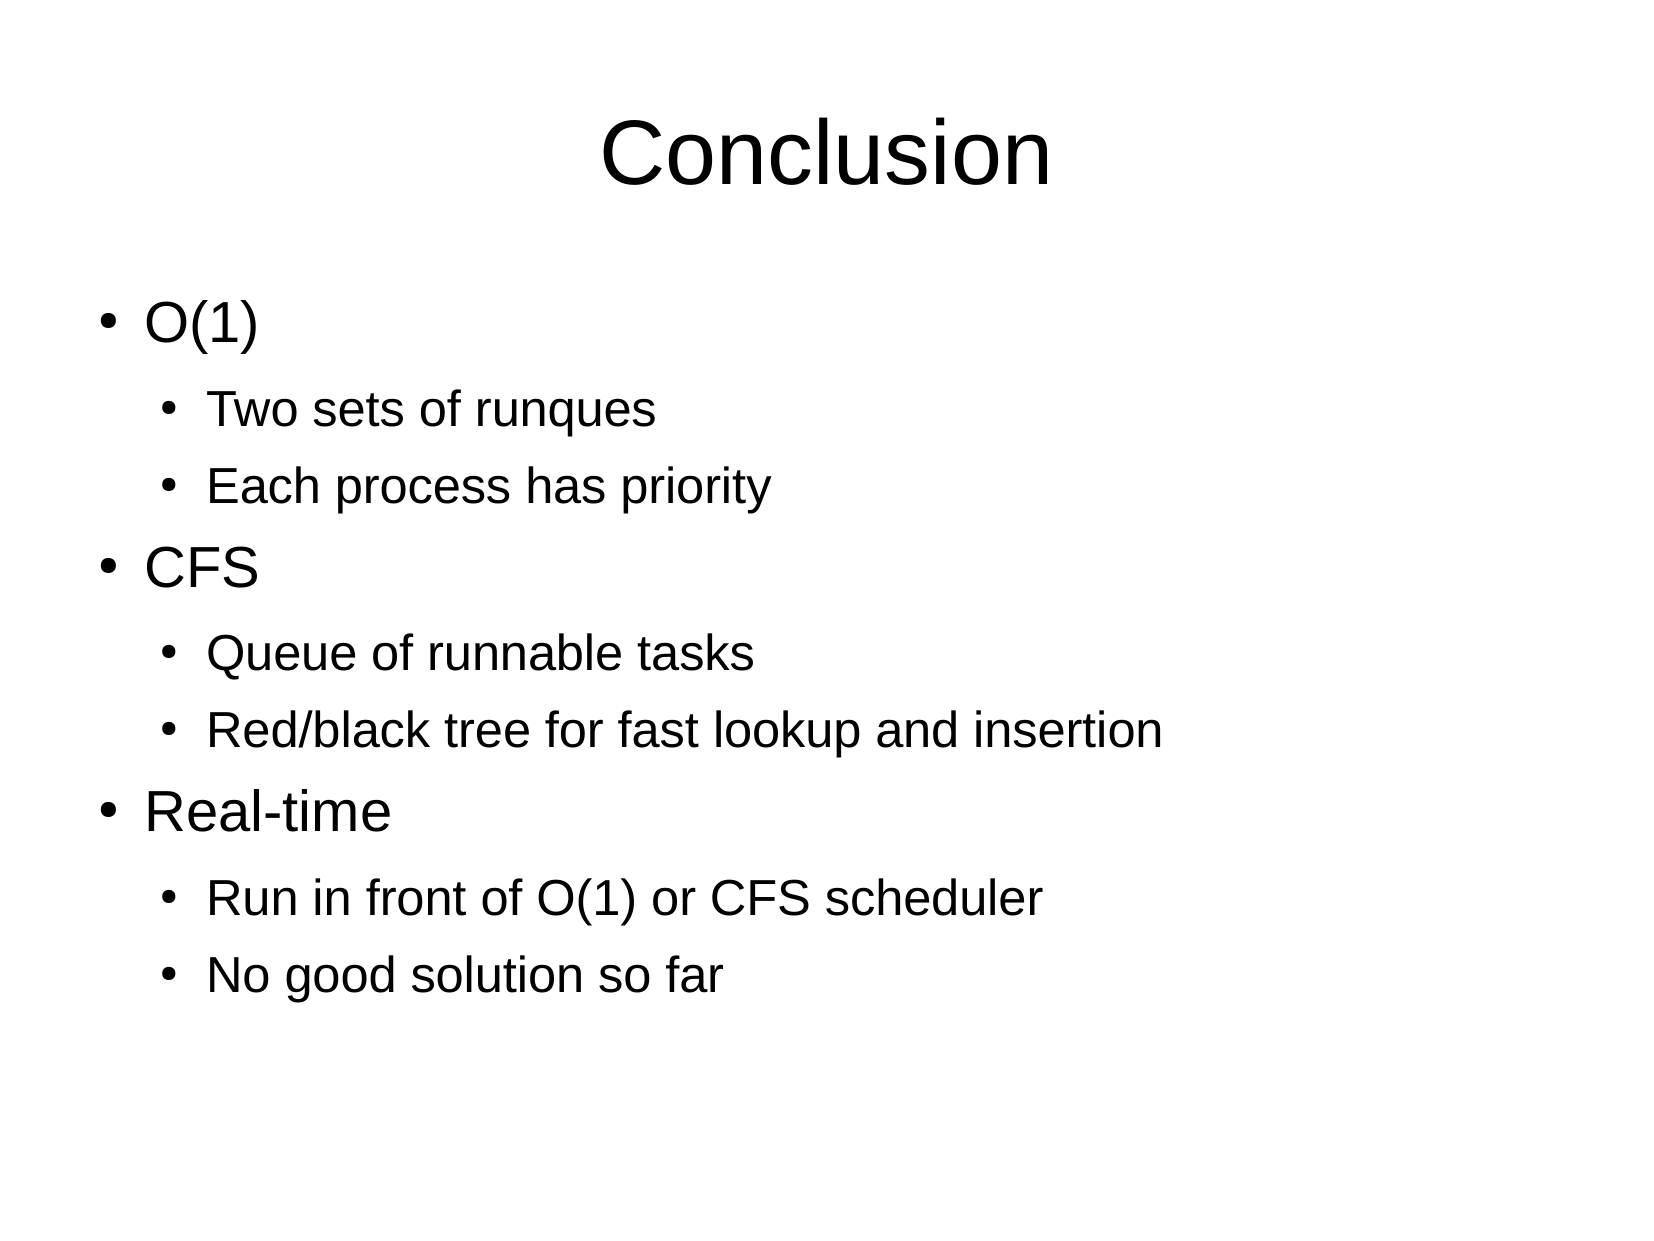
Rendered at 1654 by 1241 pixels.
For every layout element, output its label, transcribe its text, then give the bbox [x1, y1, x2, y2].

list O(1) Two sets of runques Each process has priority CFS Queue of runnable tasks Red/black tree for fast lookup and insertion Real-time Run in front of O(1) or CFS scheduler No good solution so far [82, 290, 1571, 1010]
title Conclusion [82, 49, 1571, 257]
